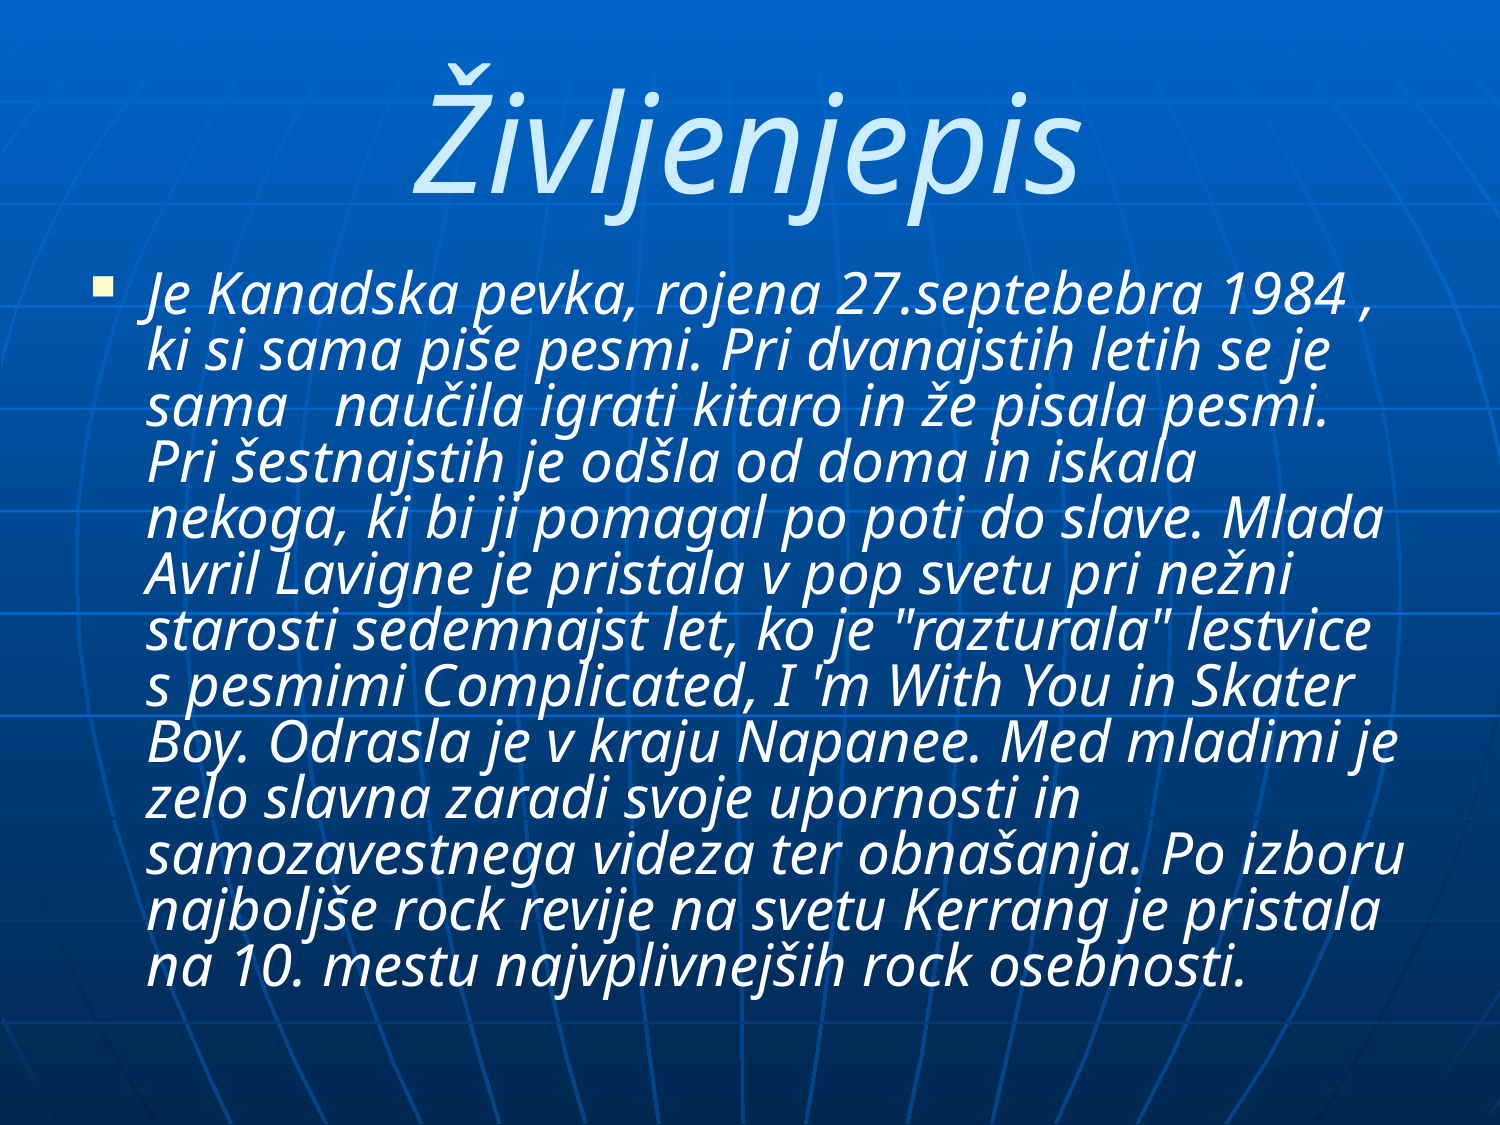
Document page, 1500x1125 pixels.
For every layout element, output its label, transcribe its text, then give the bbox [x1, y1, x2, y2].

title Življenjepis [75, 45, 1425, 233]
list Je Kanadska pevka, rojena 27.septebebra 1984 , ki si sama piše pesmi. Pri dvanajstih letih se je sama naučila igrati kitaro in že pisala pesmi. Pri šestnajstih je odšla od doma in iskala nekoga, ki bi ji pomagal po poti do slave. Mlada Avril Lavigne je pristala v pop svetu pri nežni starosti sedemnajst let, ko je "razturala" lestvice s pesmimi Complicated, I 'm With You in Skater Boy. Odrasla je v kraju Napanee. Med mladimi je zelo slavna zaradi svoje upornosti in samozavestnega videza ter obnašanja. Po izboru najboljše rock revije na svetu Kerrang je pristala na 10. mestu najvplivnejših rock osebnosti. [75, 262, 1425, 1006]
